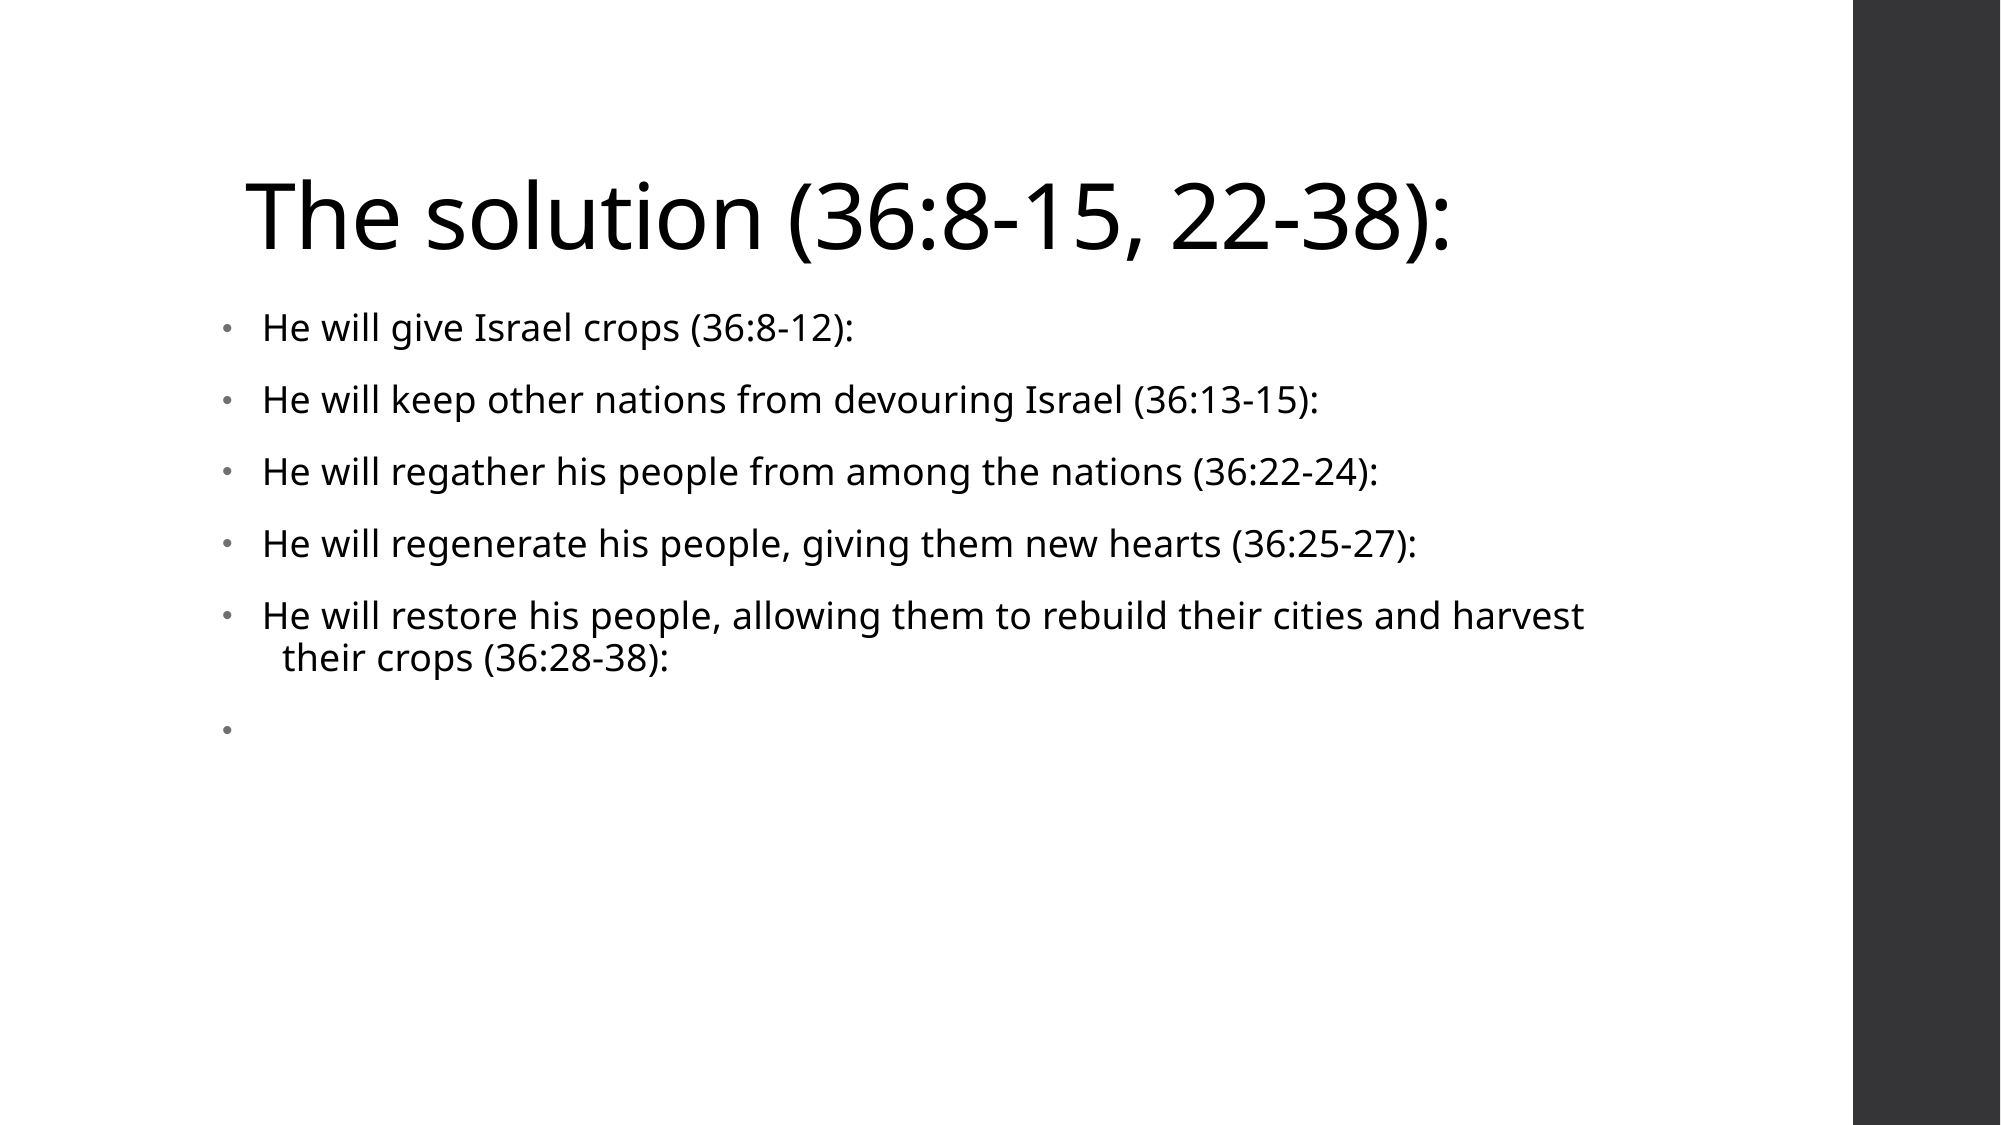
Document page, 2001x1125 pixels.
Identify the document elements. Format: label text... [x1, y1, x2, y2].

list He will give Israel crops (36:8-12): He will keep other nations from devouring Israel (36:13-15): He will regather his people from among the nations (36:22-24): He will regenerate his people, giving them new hearts (36:25-27): He will restore his people, allowing them to rebuild their cities and harvest their crops (36:28-38): [206, 299, 1617, 1014]
title The solution (36:8-15, 22-38): [206, 60, 1797, 278]
